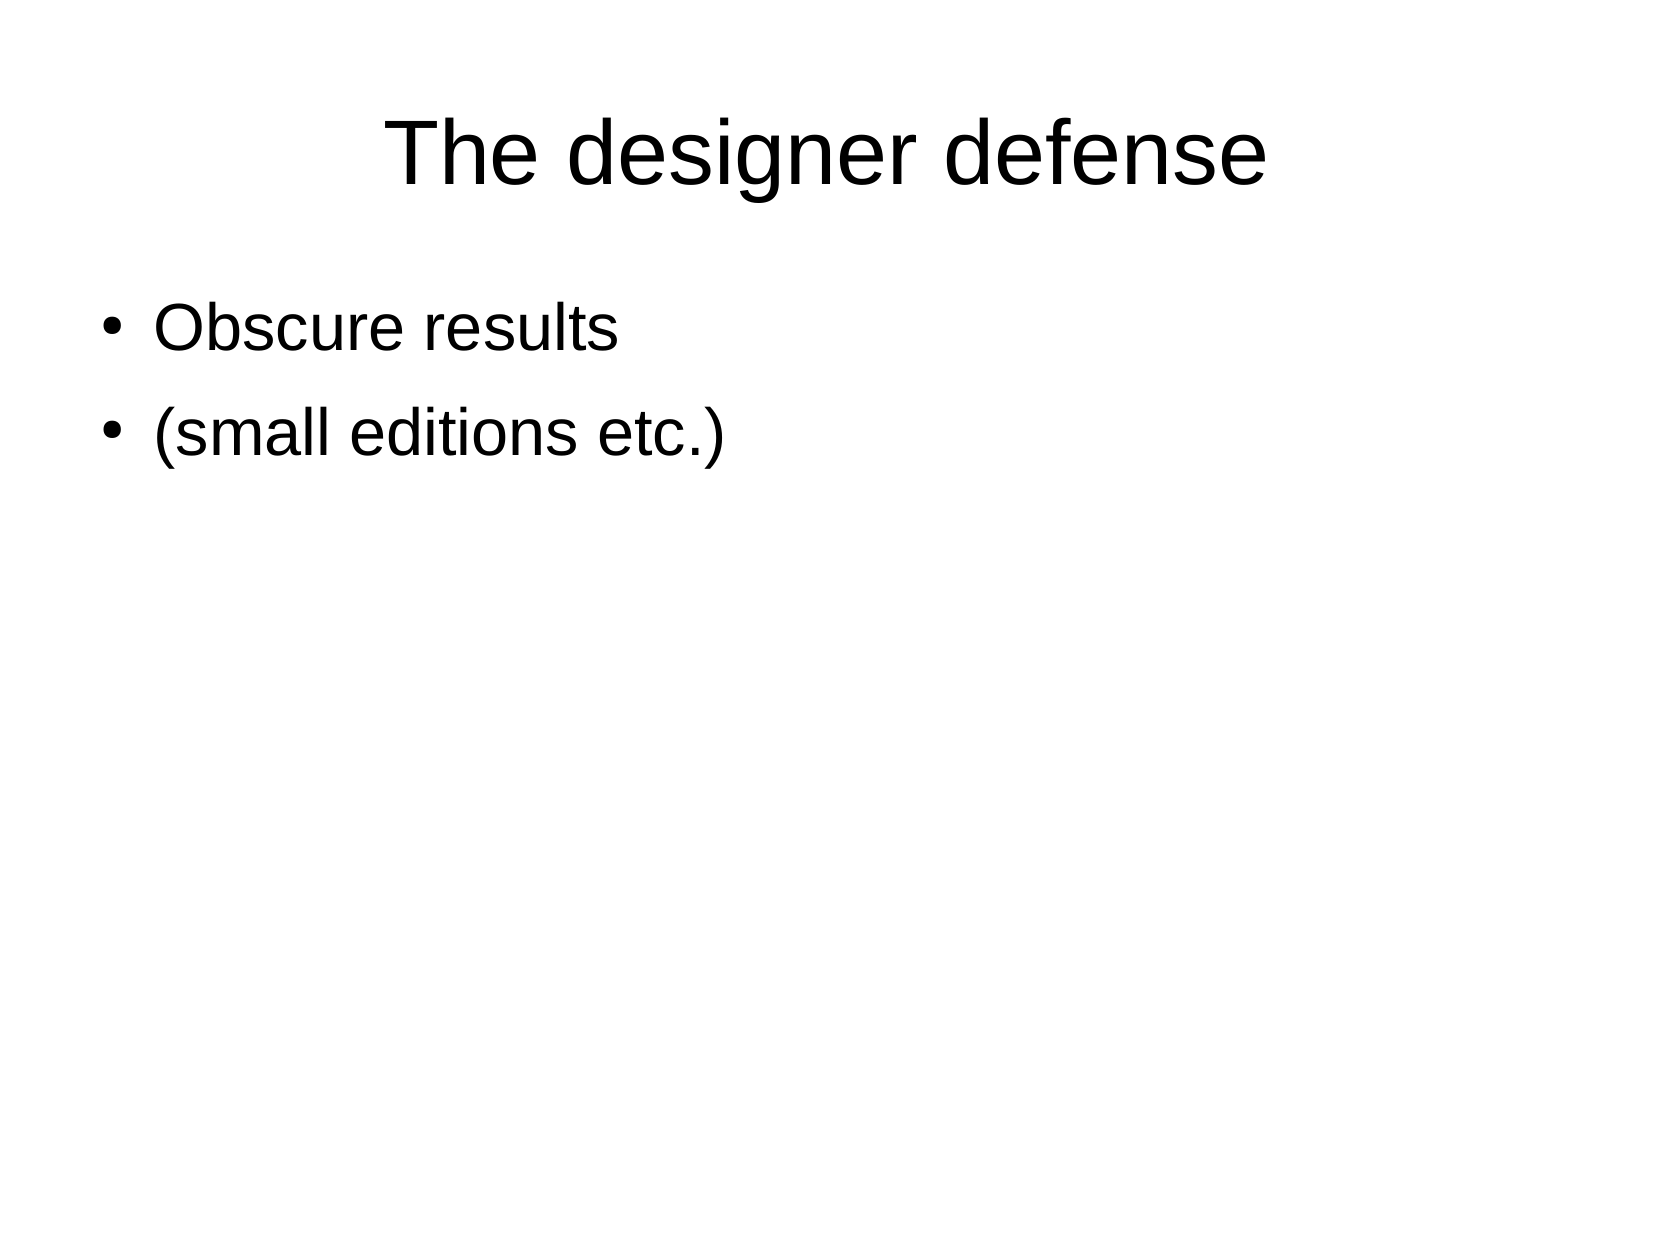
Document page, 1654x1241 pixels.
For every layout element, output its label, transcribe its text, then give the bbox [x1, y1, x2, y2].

list Obscure results (small editions etc.) [82, 290, 1538, 1010]
title The designer defense [82, 49, 1571, 257]
